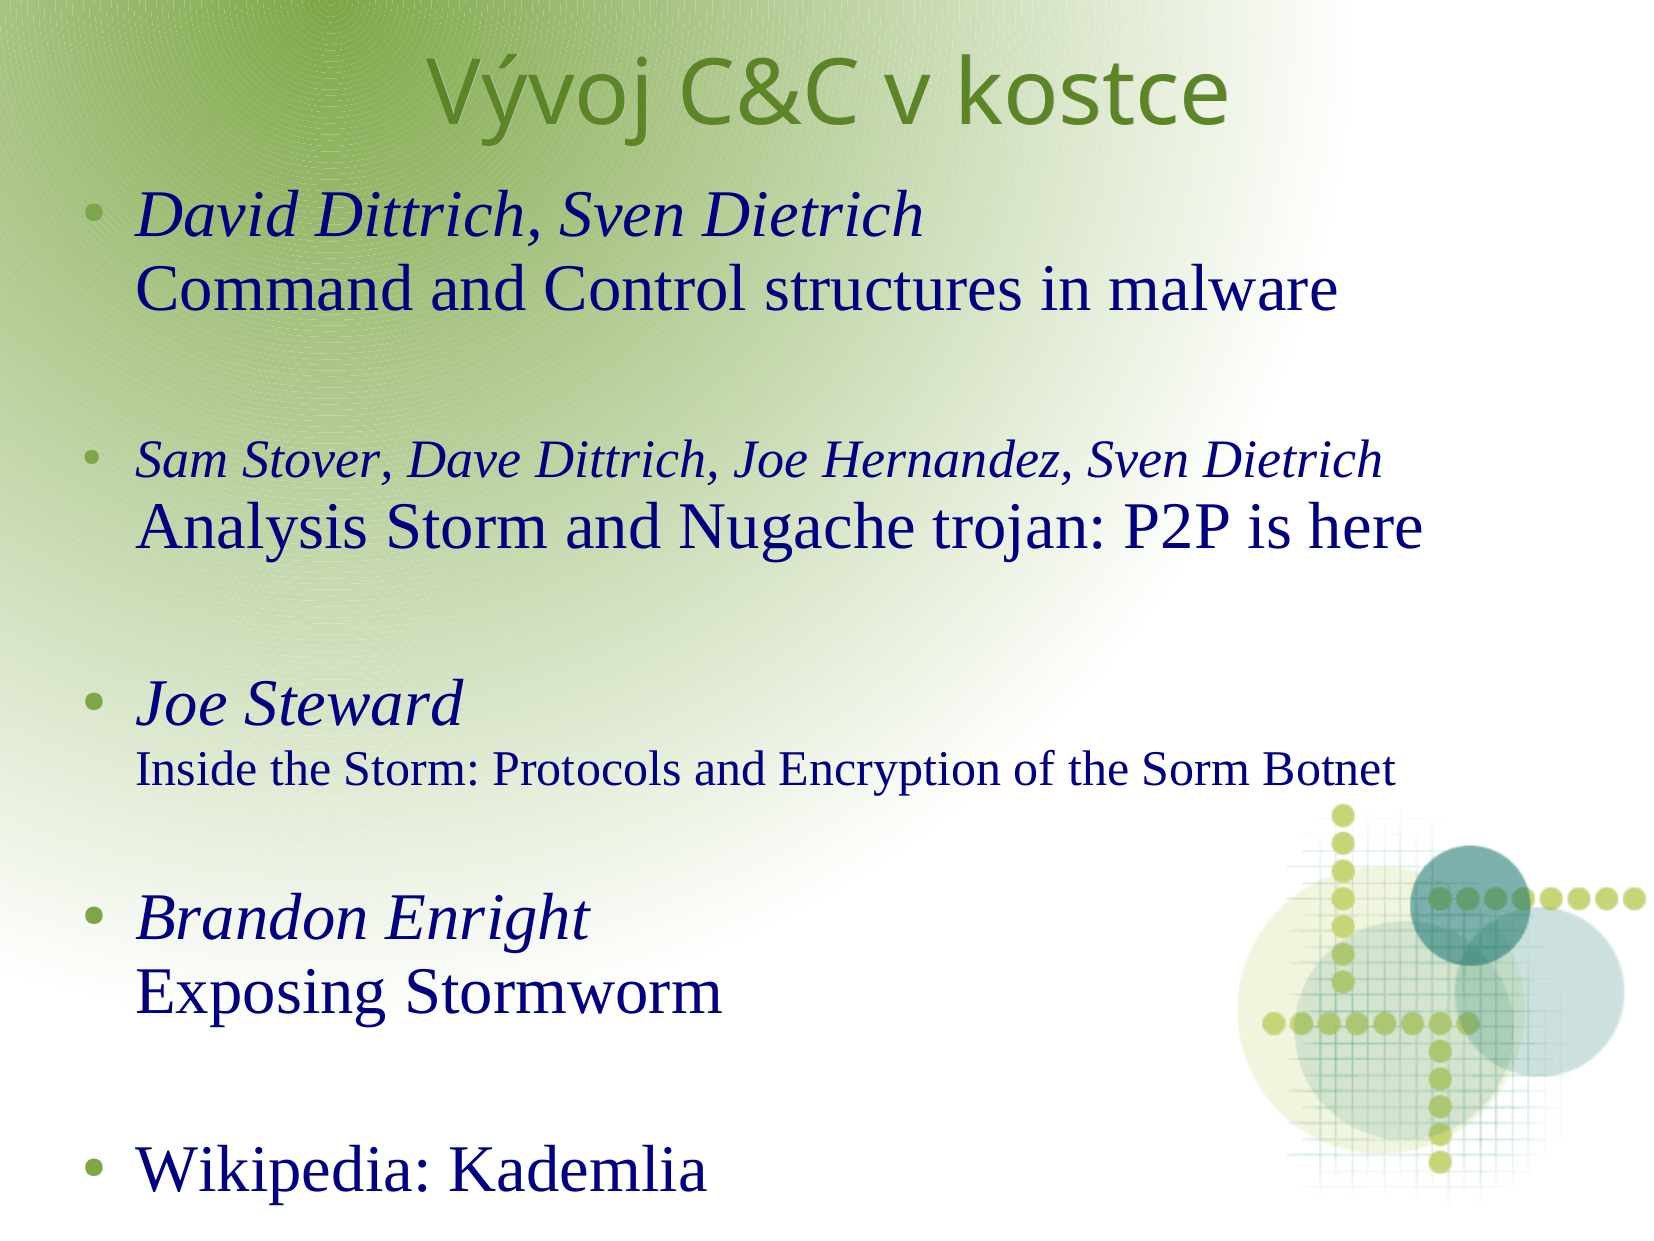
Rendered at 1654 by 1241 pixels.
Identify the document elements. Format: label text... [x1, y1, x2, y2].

list David Dittrich, Sven Dietrich Command and Control structures in malware Sam Stover, Dave Dittrich, Joe Hernandez, Sven Dietrich Analysis Storm and Nugache trojan: P2P is here Joe Steward Inside the Storm: Protocols and Encryption of the Sorm Botnet Brandon Enright Exposing Stormworm Wikipedia: Kademlia [64, 177, 1477, 1209]
picture [1224, 792, 1654, 1211]
title Vývoj C&C v kostce [123, 29, 1536, 148]
